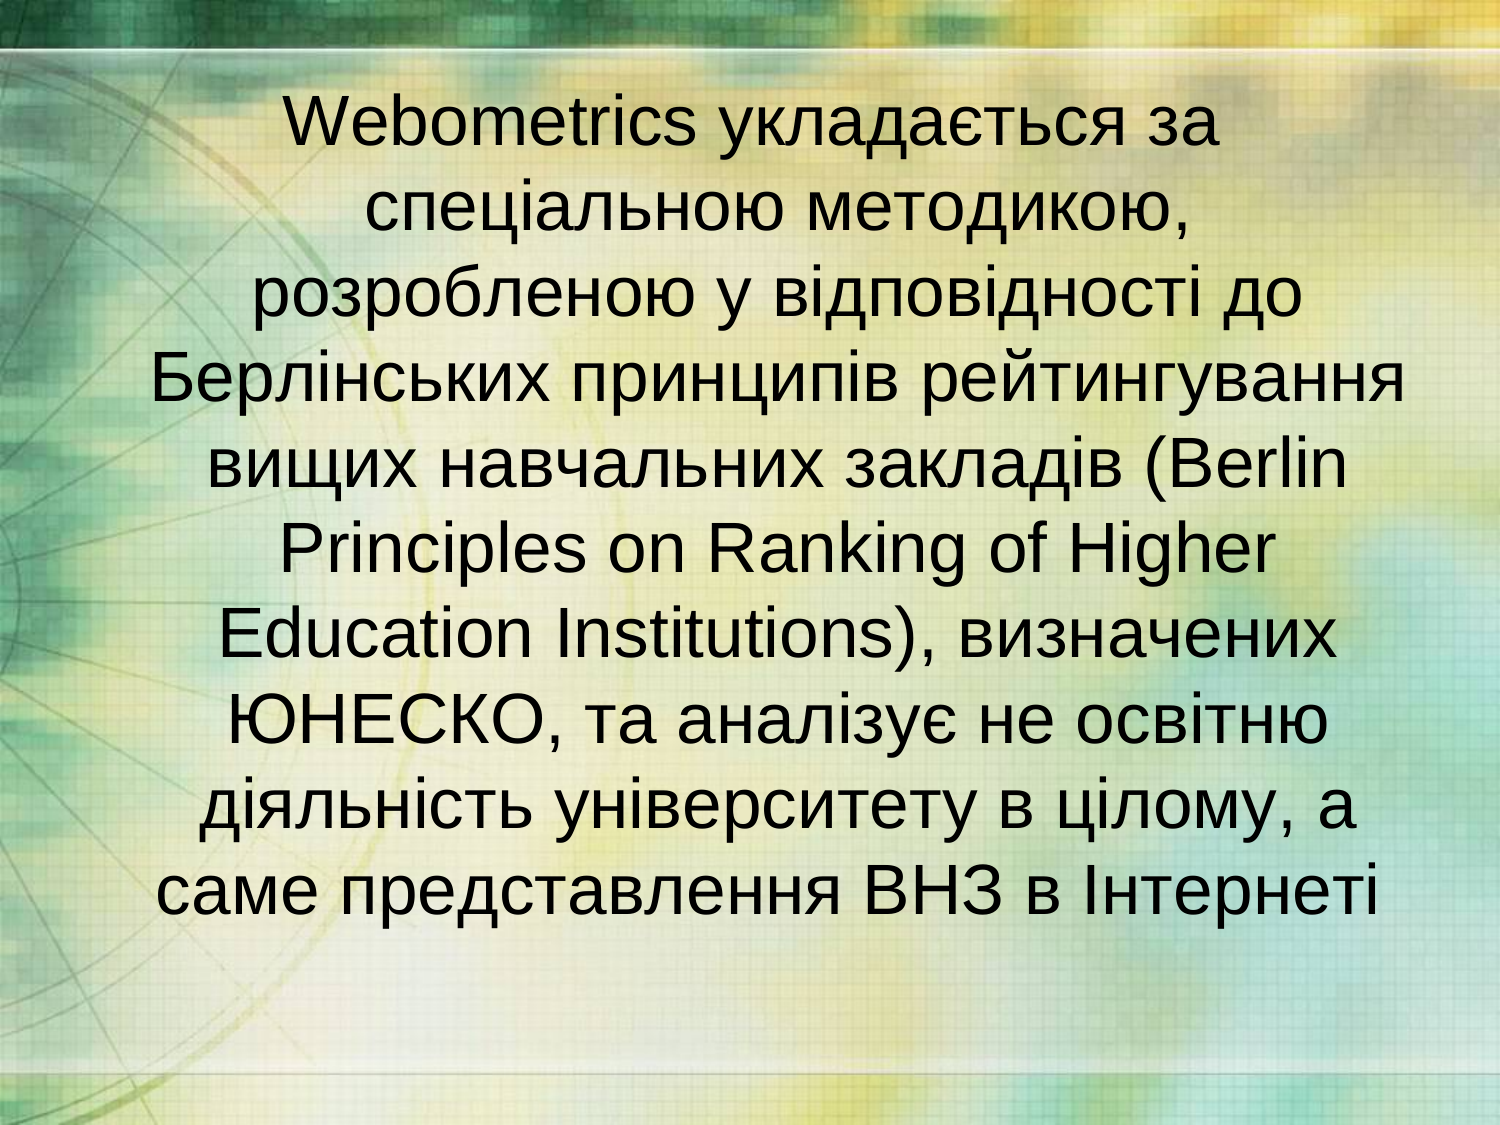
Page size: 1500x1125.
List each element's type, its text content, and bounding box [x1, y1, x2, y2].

list Webometrics укладається за спеціальною методикою, розробленою у відповідності до Берлінських принципів рейтингування вищих навчальних закладів (Berlin Principles on Ranking of Higher Education Institutions), визначених ЮНЕСКО, та аналізує не освітню діяльність університету в цілому, а саме представлення ВНЗ в Інтернеті [76, 66, 1427, 982]
picture [0, 0, 1500, 1125]
